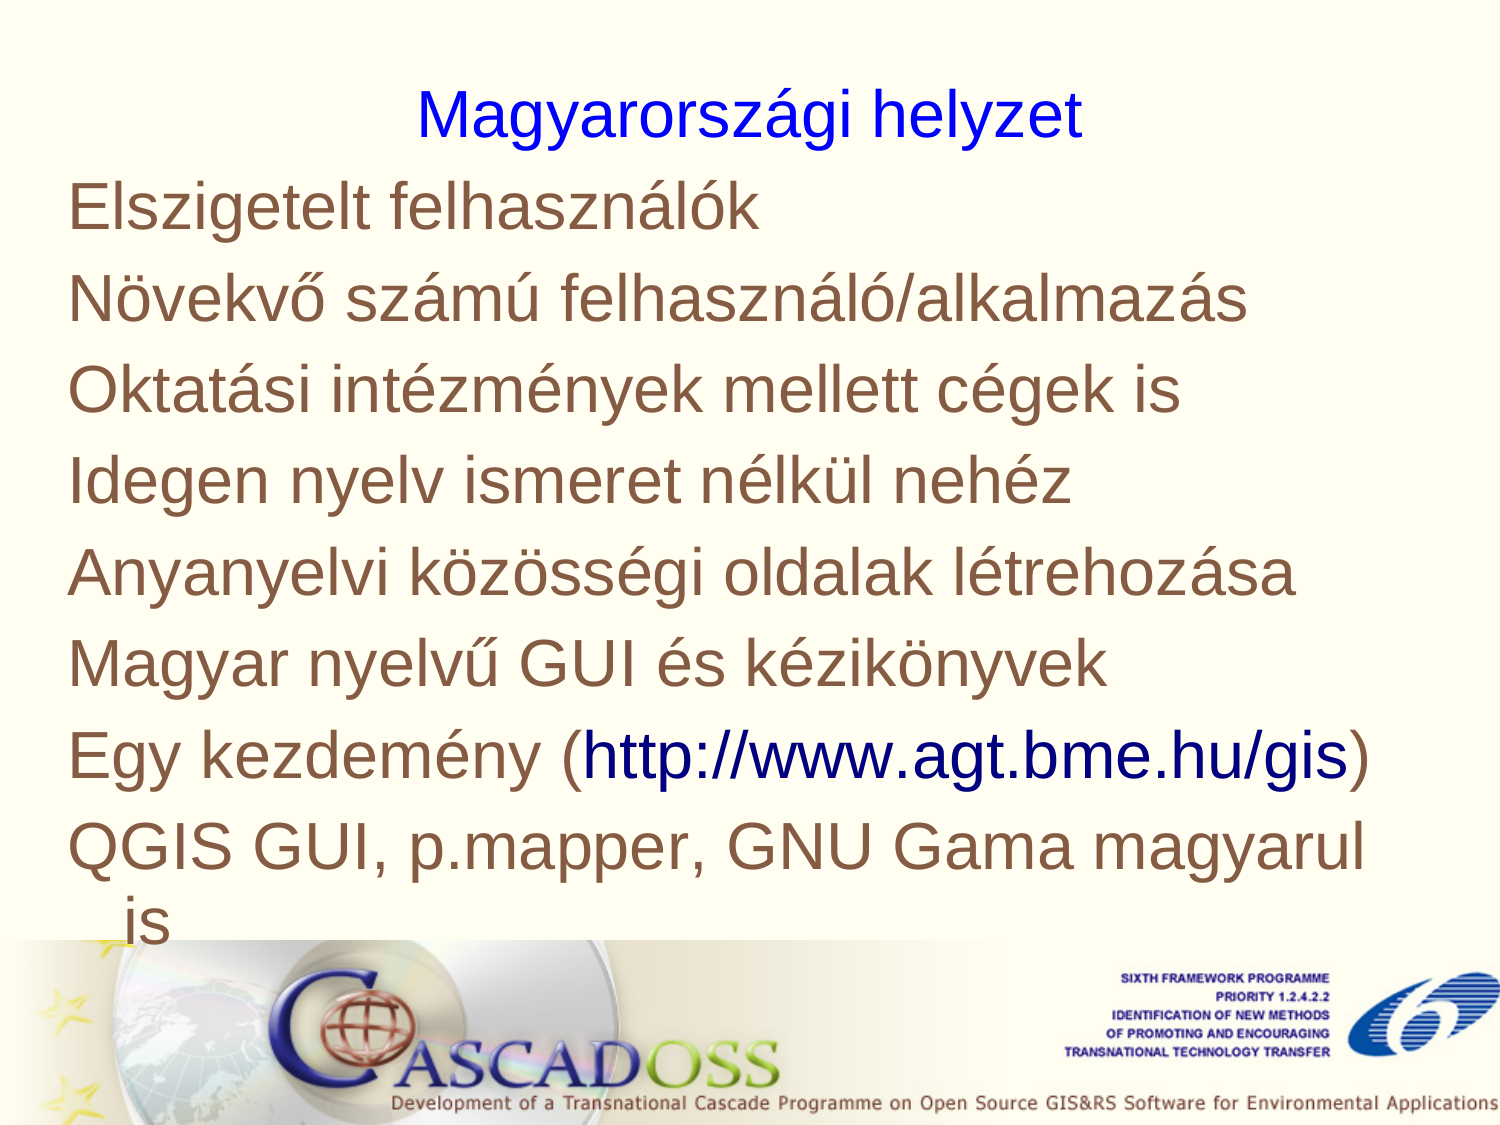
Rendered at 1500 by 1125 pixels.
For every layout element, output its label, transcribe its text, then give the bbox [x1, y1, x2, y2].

picture [0, 940, 1500, 1125]
list Elszigetelt felhasználók Növekvő számú felhasználó/alkalmazás Oktatási intézmények mellett cégek is Idegen nyelv ismeret nélkül nehéz Anyanyelvi közösségi oldalak létrehozása Magyar nyelvű GUI és kézikönyvek Egy kezdemény (http://www.agt.bme.hu/gis) QGIS GUI, p.mapper, GNU Gama magyarul is [67, 169, 1418, 959]
title Magyarországi helyzet [75, 28, 1425, 201]
